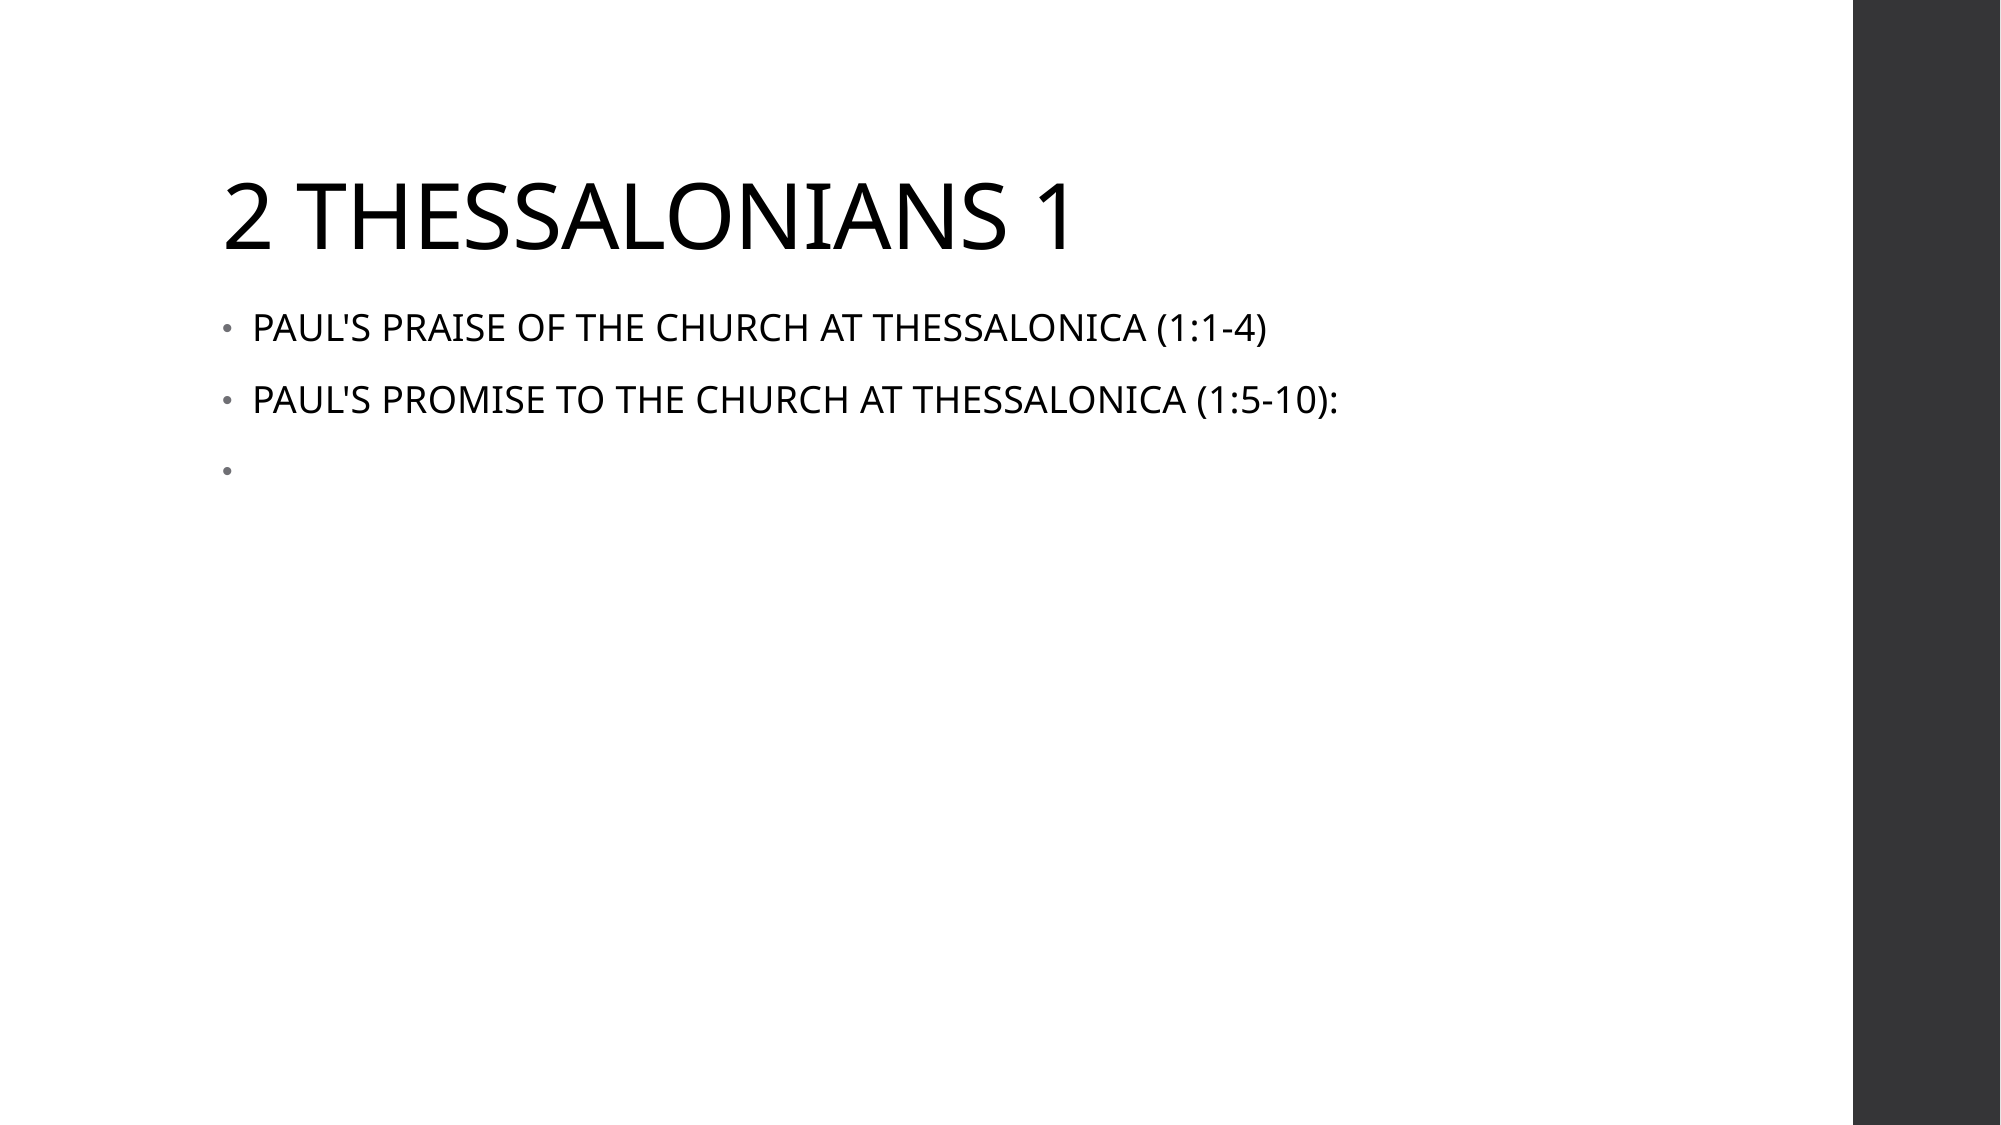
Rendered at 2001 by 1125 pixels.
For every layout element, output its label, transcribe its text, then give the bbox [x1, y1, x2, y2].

title 2 THESSALONIANS 1 [206, 60, 1797, 278]
list PAUL'S PRAISE OF THE CHURCH AT THESSALONICA (1:1-4) PAUL'S PROMISE TO THE CHURCH AT THESSALONICA (1:5-10): [206, 299, 1617, 1014]
